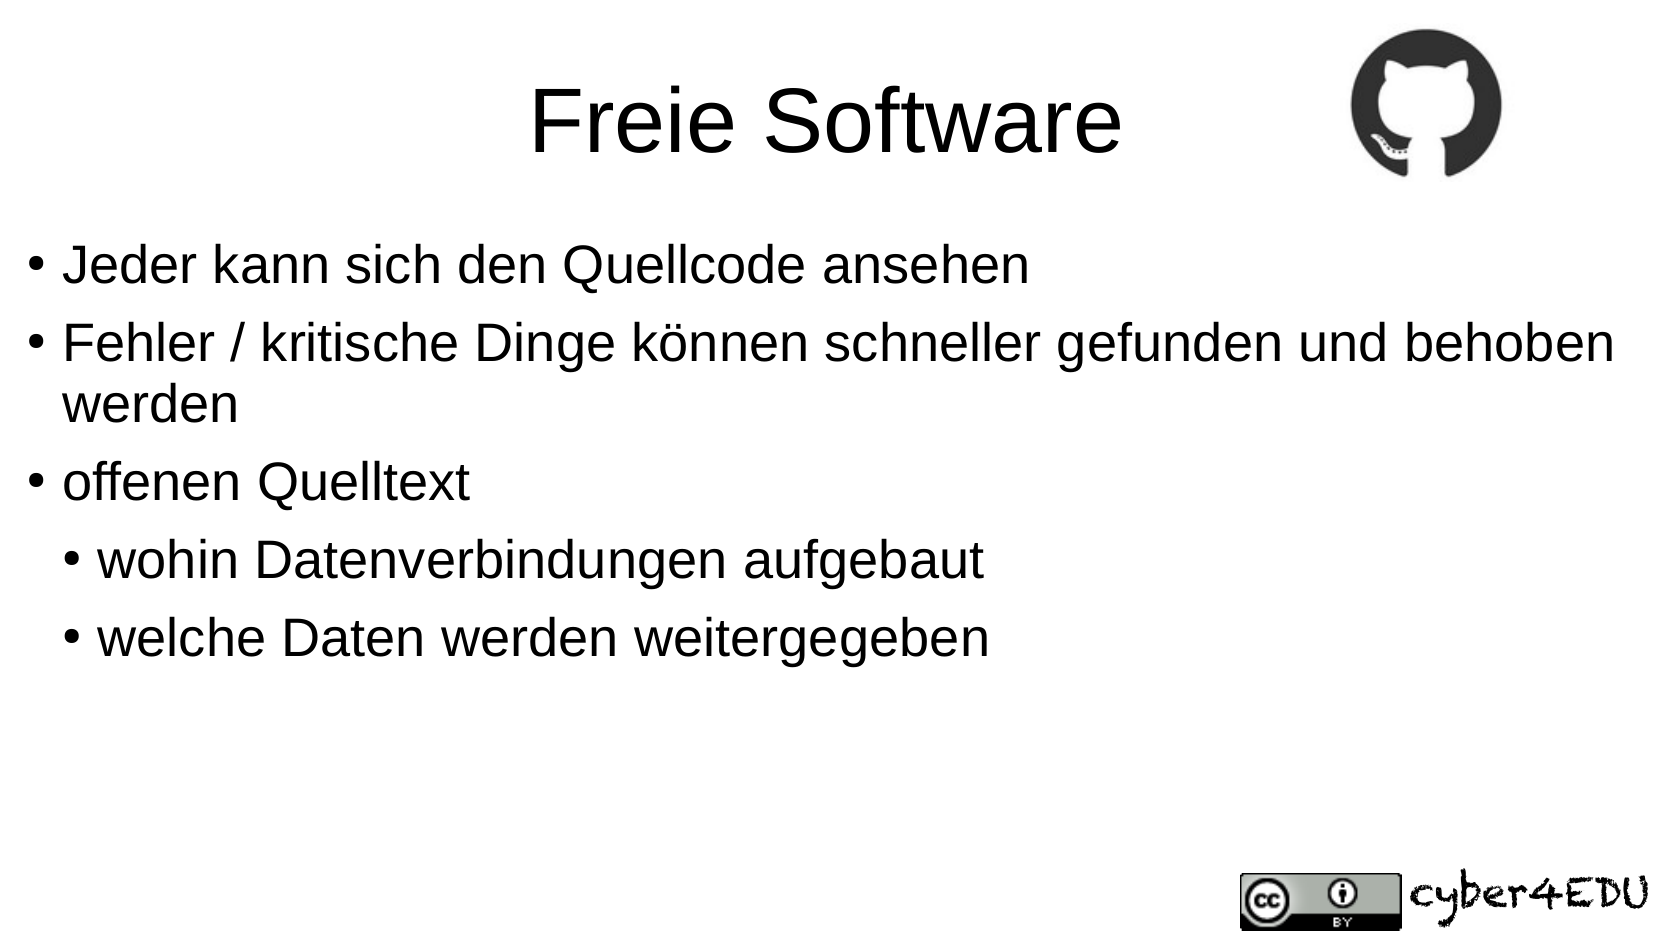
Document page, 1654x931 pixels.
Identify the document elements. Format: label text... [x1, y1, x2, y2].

picture [1275, 23, 1577, 182]
title Freie Software [82, 43, 1571, 199]
picture [1240, 877, 1402, 931]
text_box Jeder kann sich den Quellcode ansehen Fehler / kritische Dinge können schneller gefunden und behoben werden offenen Quelltext wohin Datenverbindungen aufgebaut welche Daten werden weitergegeben [11, 226, 1642, 877]
picture [1410, 868, 1648, 928]
text_box Gute Qualitätskontrolle und besserer Datenschutz [11, 18, 1641, 139]
